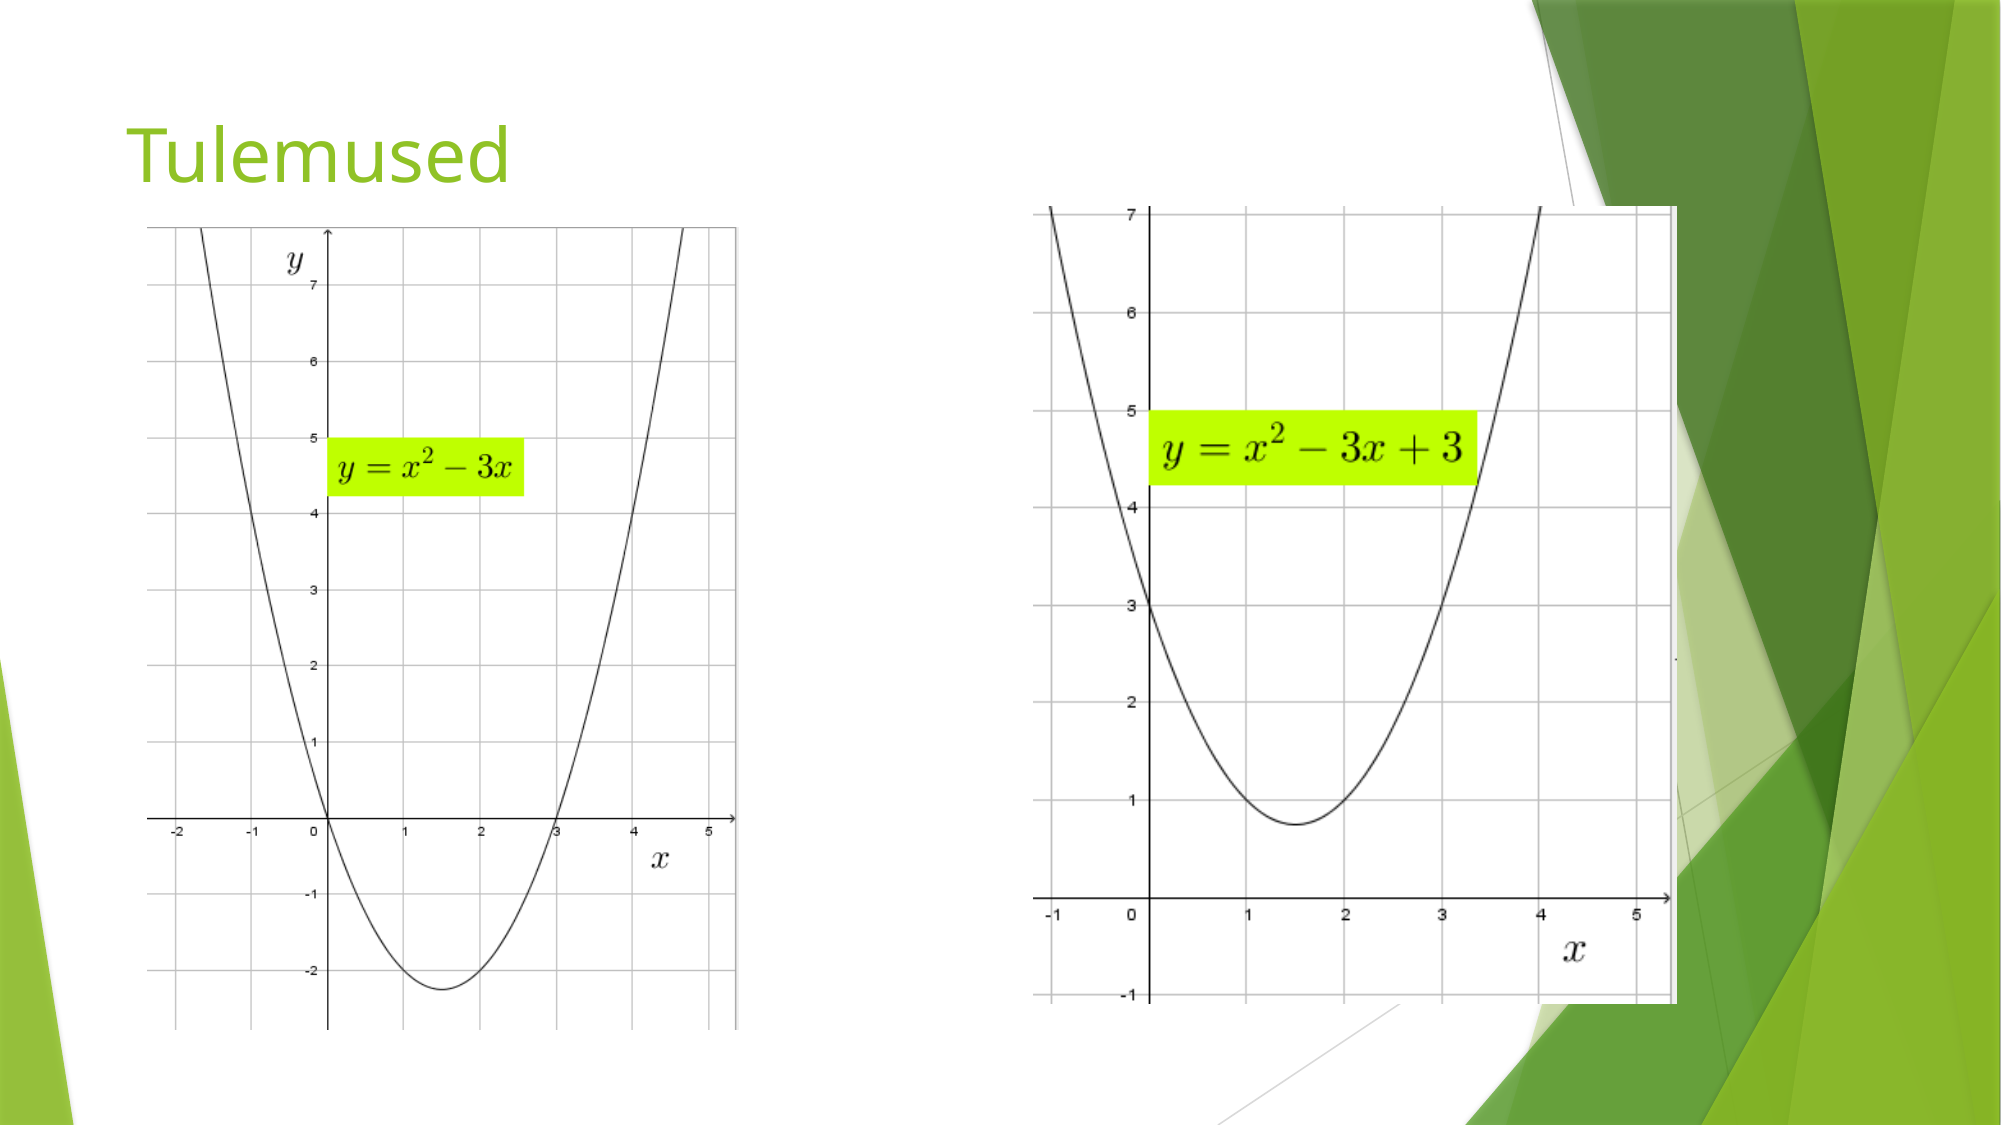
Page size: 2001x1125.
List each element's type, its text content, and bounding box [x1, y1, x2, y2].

picture [1033, 206, 1677, 1004]
picture [147, 227, 739, 1030]
title Tulemused [111, 99, 1522, 317]
